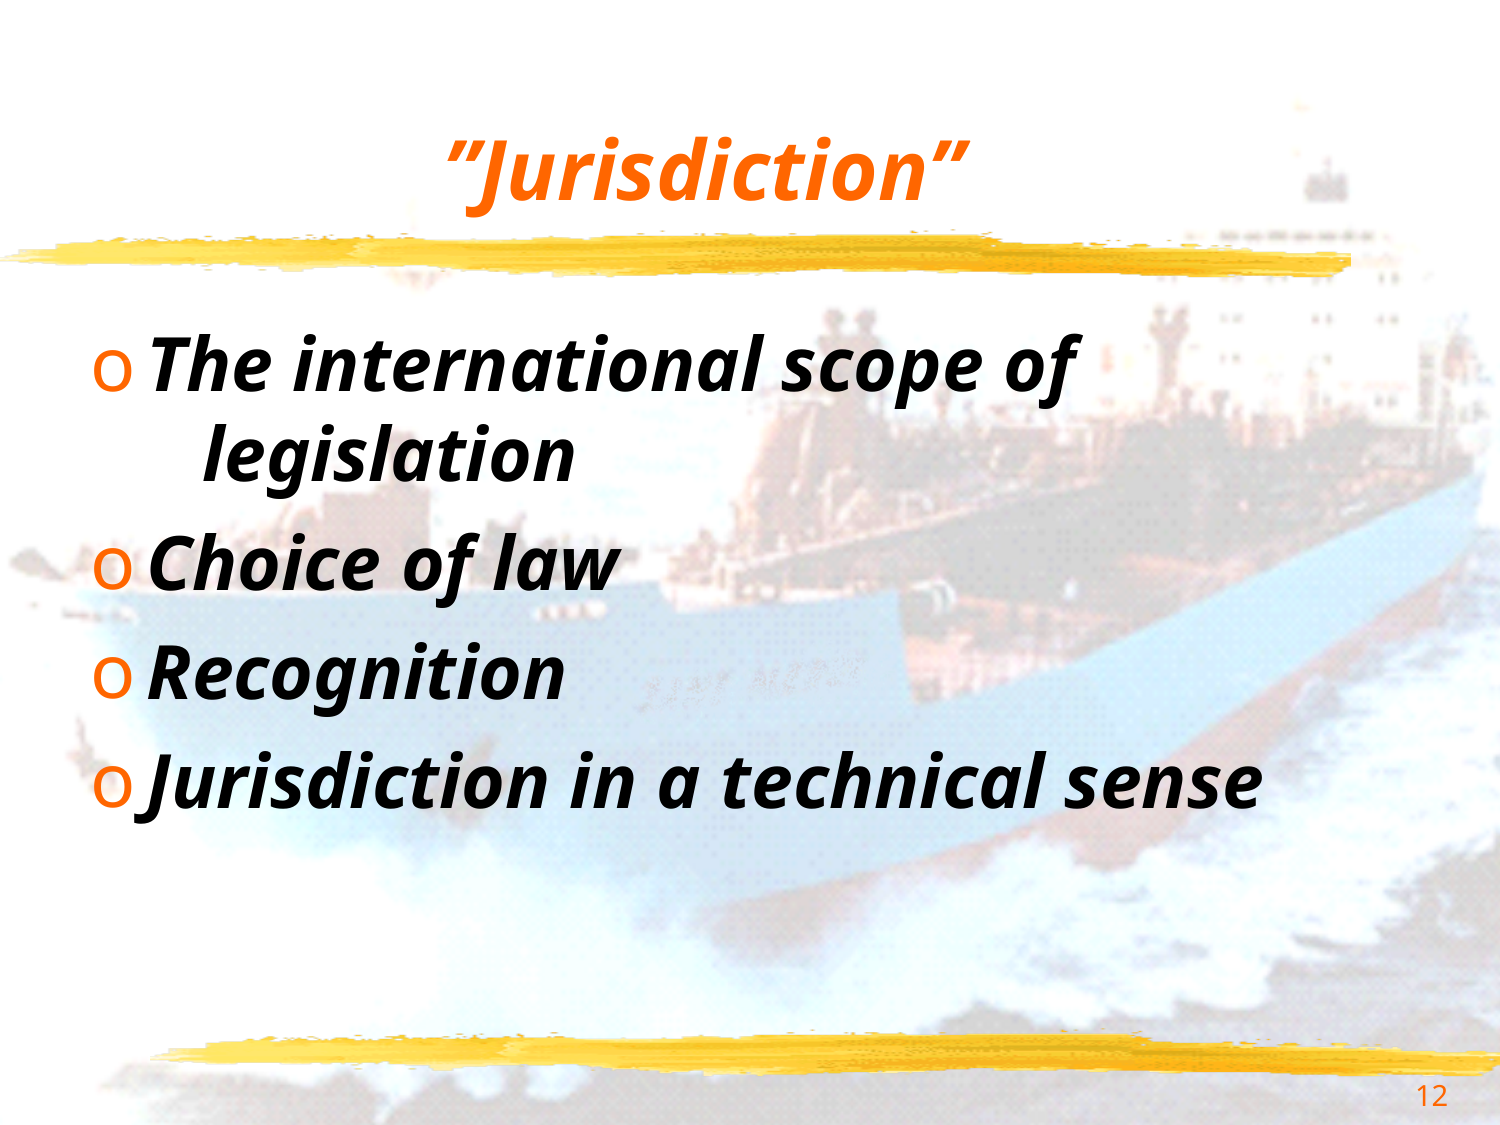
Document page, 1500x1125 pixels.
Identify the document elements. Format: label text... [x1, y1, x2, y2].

list The international scope of legislation Choice of law Recognition Jurisdiction in a technical sense [75, 309, 1417, 1001]
title ”Jurisdiction” [66, 37, 1342, 225]
text_box [1400, 1050, 1500, 1125]
